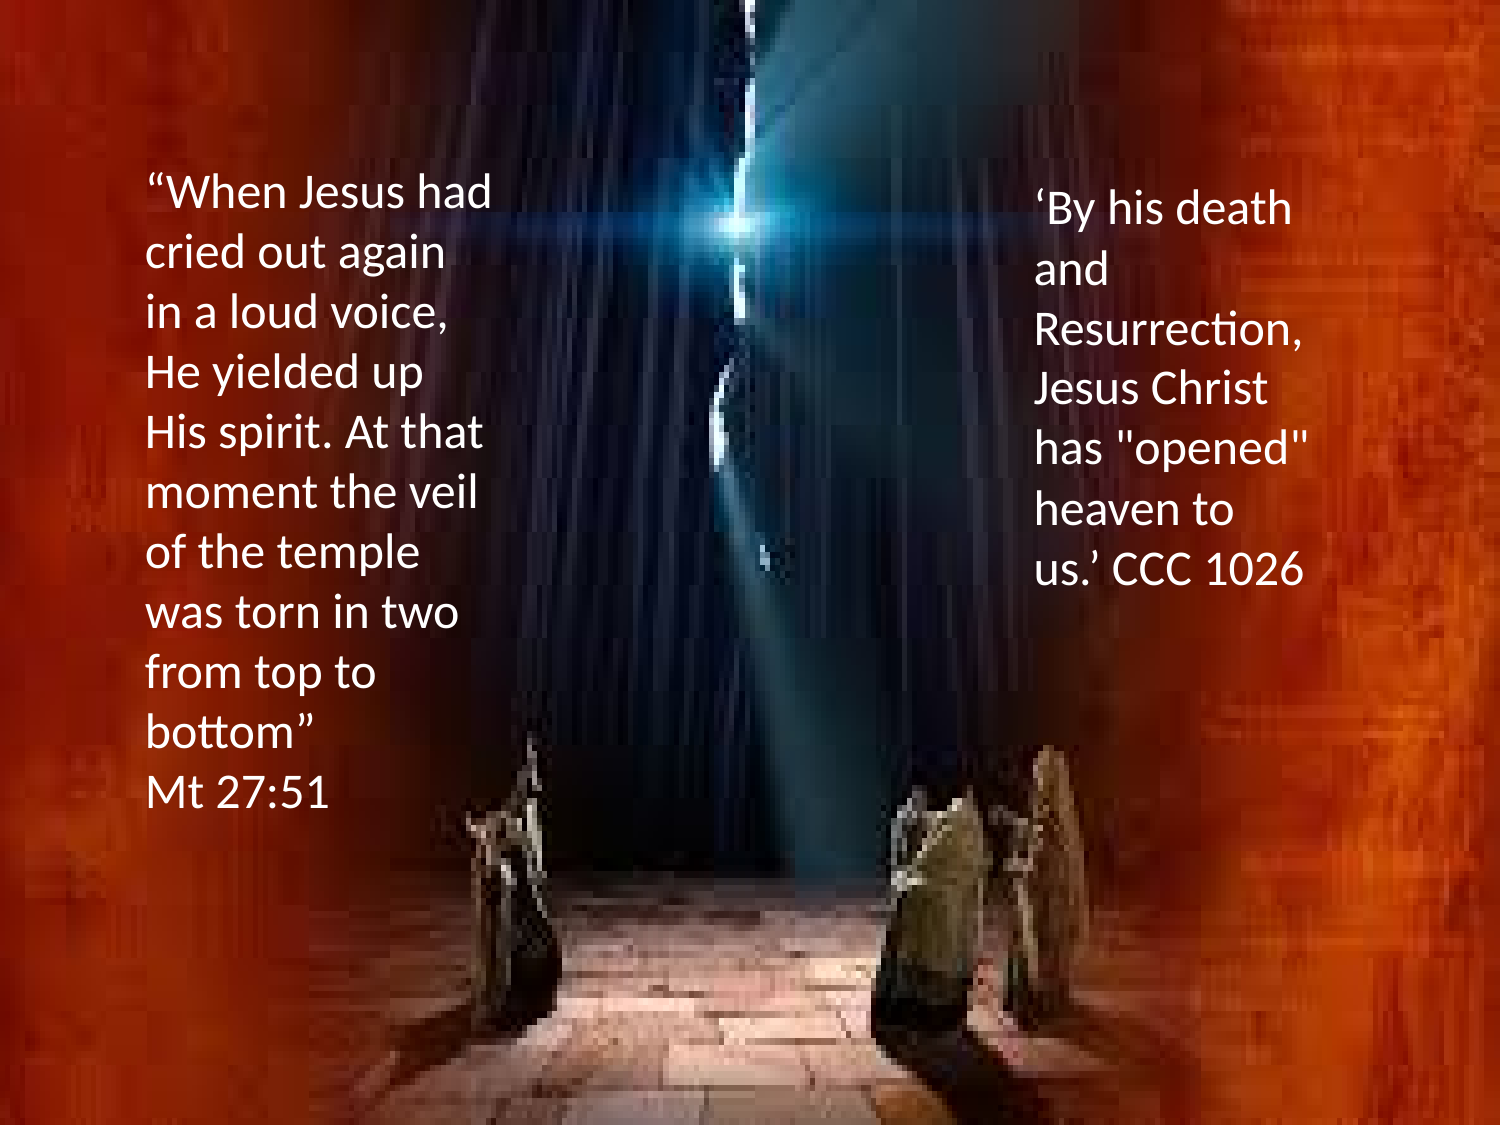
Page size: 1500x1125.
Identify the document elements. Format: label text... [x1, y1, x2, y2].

text_box [103, 59, 771, 151]
picture [0, 0, 1500, 1125]
text_box “When Jesus had cried out again in a loud voice, He yielded up His spirit. At that moment the veil of the temple was torn in two from top to bottom” Mt 27:51 [129, 150, 509, 833]
text_box ‘By his death and Resurrection, Jesus Christ has "opened" heaven to us.’ CCC 1026 [1018, 167, 1326, 607]
